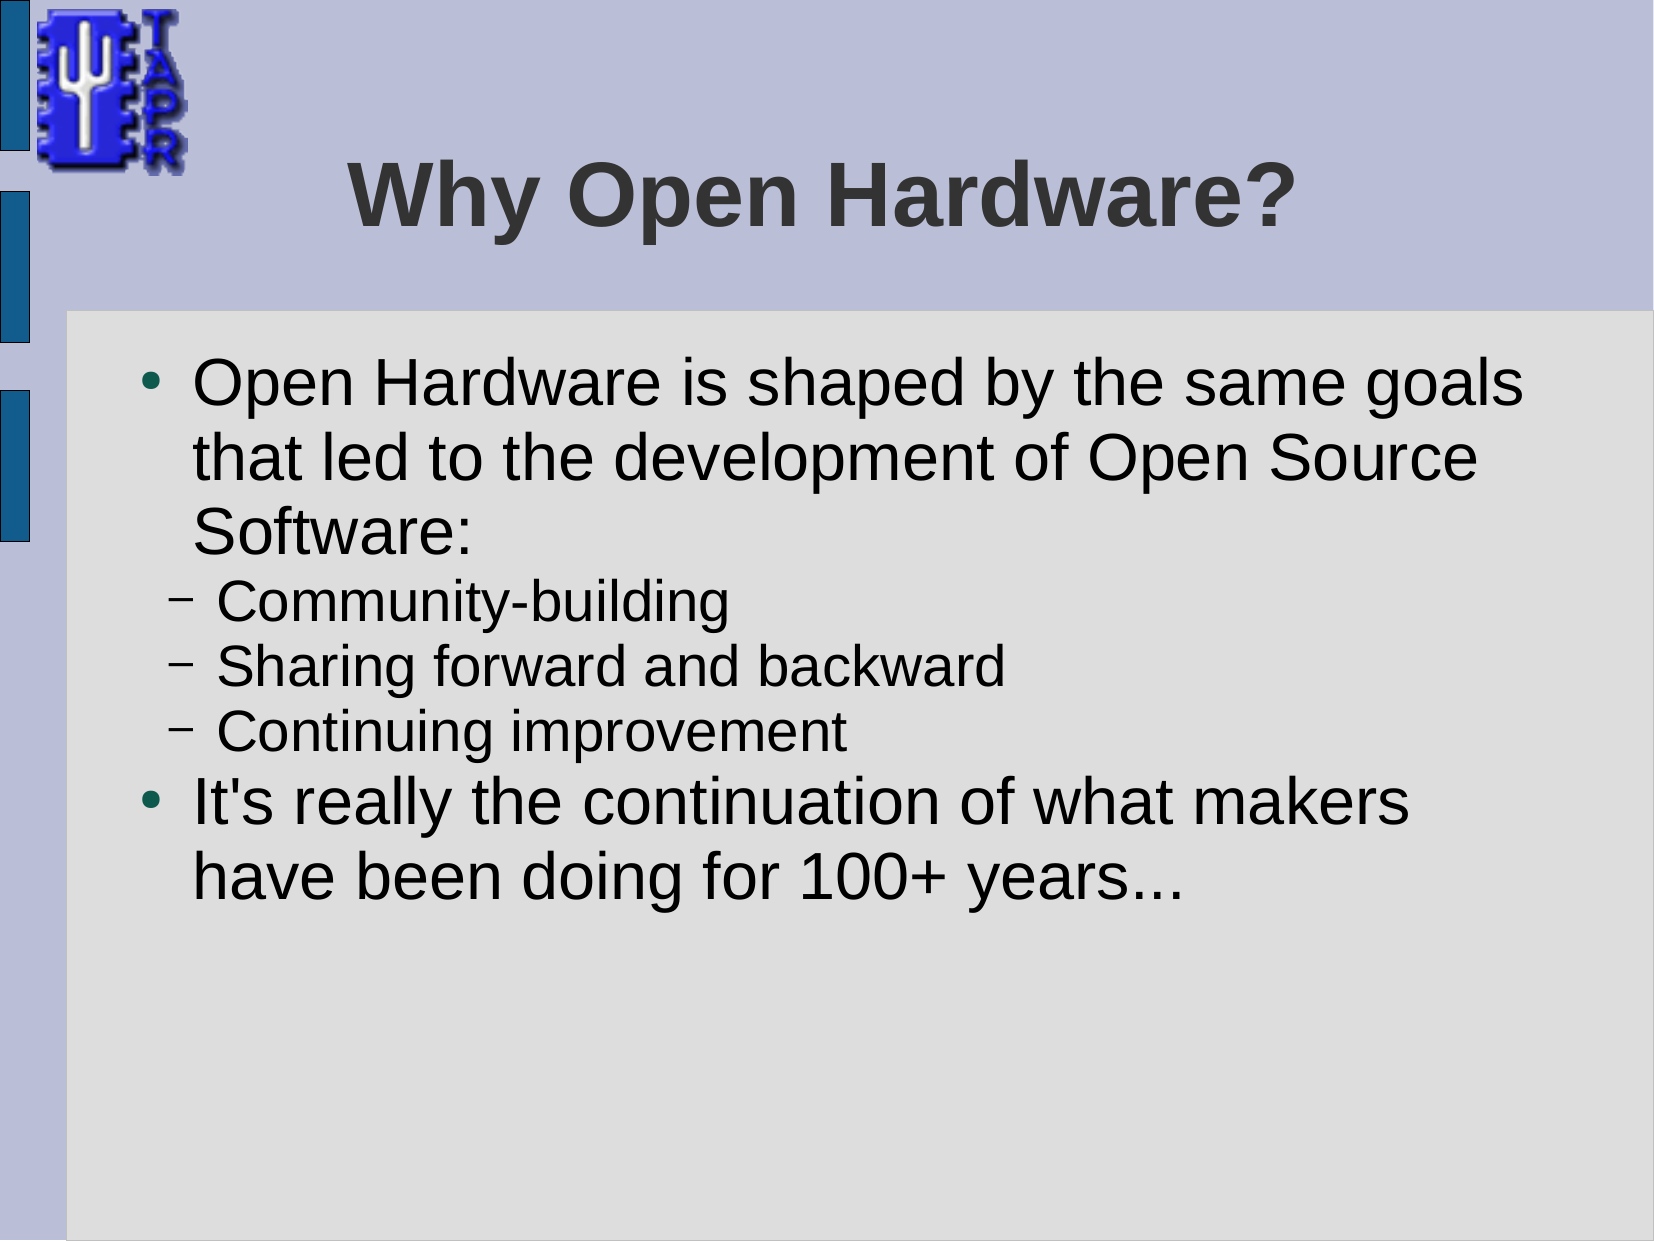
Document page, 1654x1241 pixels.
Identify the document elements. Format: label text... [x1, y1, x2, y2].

list Open Hardware is shaped by the same goals that led to the development of Open Source Software: Community-building Sharing forward and backward Continuing improvement It's really the continuation of what makers have been doing for 100+ years... [121, 344, 1534, 1065]
title Why Open Hardware? [121, 91, 1534, 299]
picture [37, 9, 188, 176]
